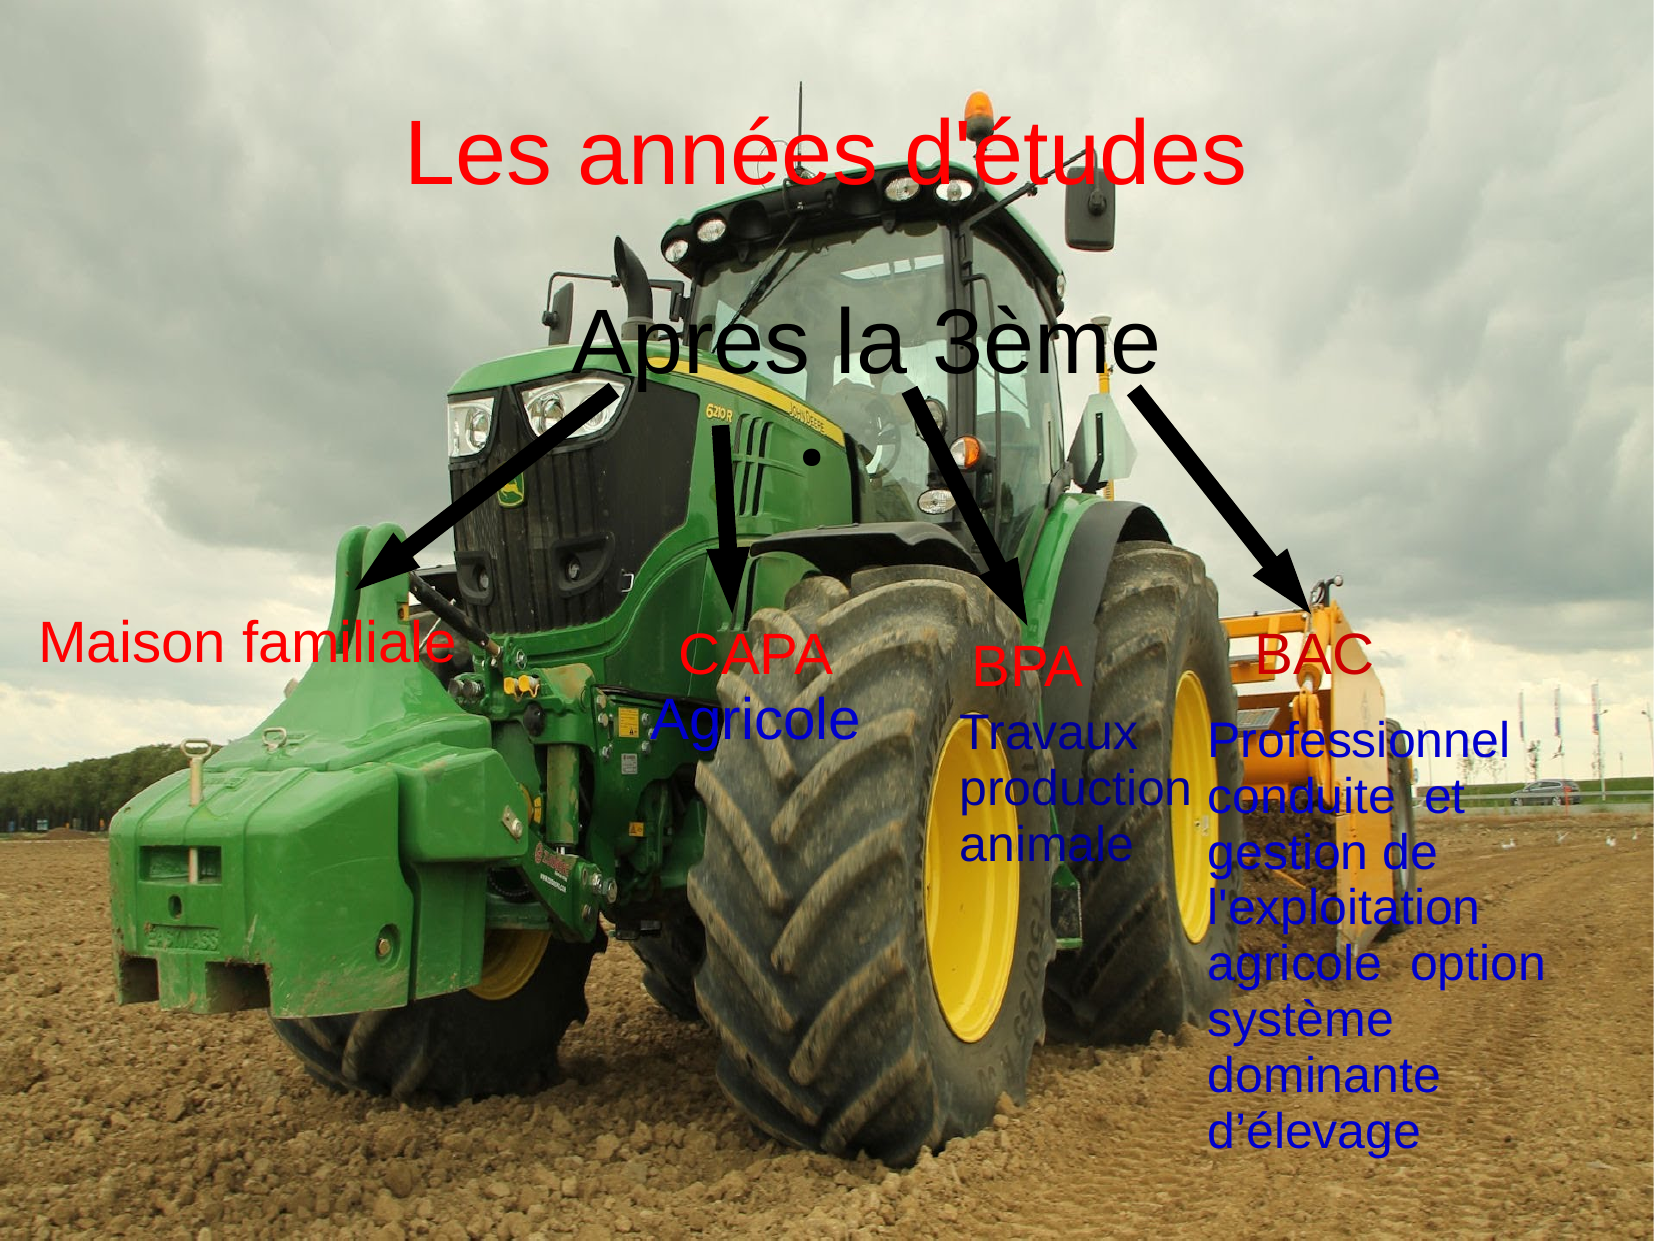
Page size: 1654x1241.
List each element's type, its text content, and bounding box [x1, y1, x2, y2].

text_box BPA [956, 625, 1300, 705]
list Apres la 3ème [1300, 695, 1571, 705]
text_box Professionnel conduite et gestion de l'exploitation agricole option système dominante d’élevage [1192, 705, 1571, 1214]
text_box BAC [1240, 614, 1607, 695]
picture [0, 0, 1654, 1241]
text_box Maison familiale [23, 602, 497, 748]
text_box Travaux production animale [944, 696, 1217, 879]
text_box CAPA Agricole [590, 614, 922, 825]
title Les années d'études [82, 49, 1571, 257]
list Apres la 3ème [82, 290, 1571, 1010]
